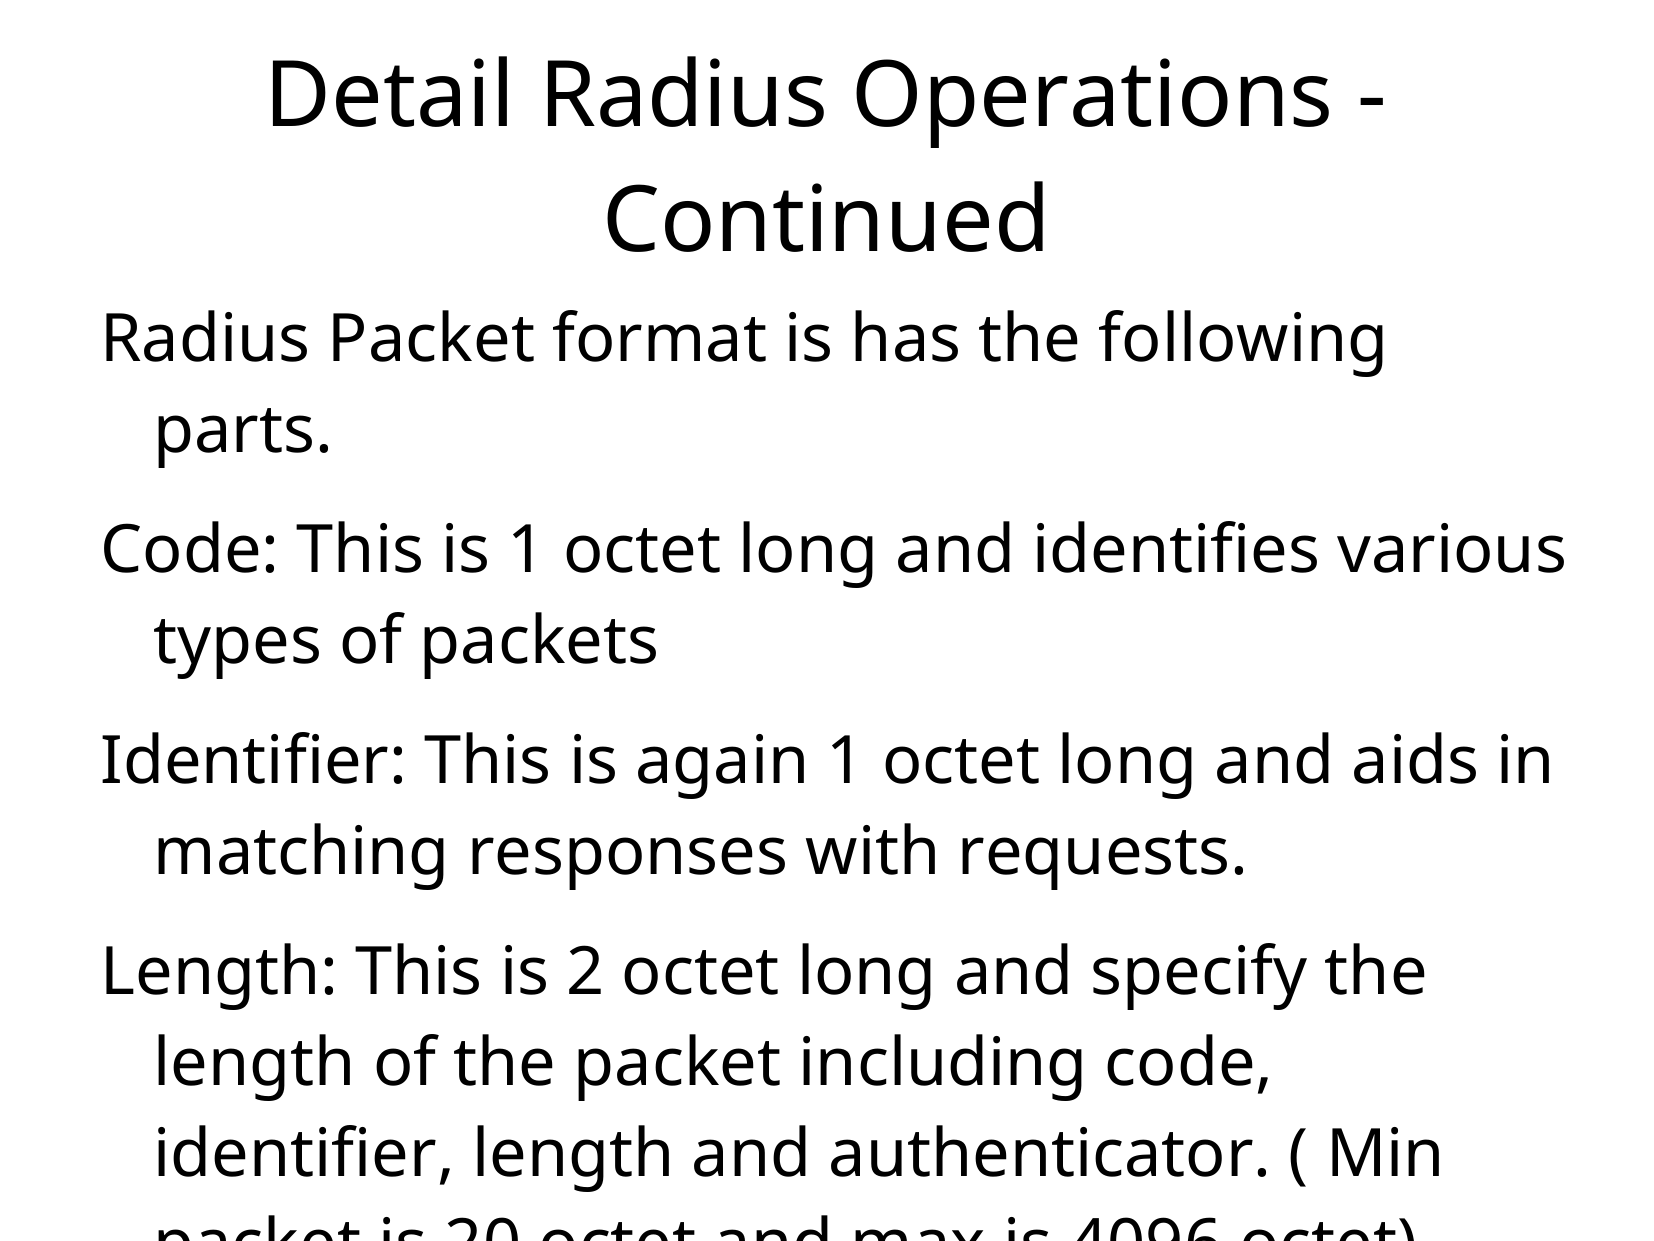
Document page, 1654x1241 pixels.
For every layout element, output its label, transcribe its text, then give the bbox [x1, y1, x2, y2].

title Detail Radius Operations - Continued [82, 49, 1571, 257]
list Radius Packet format is has the following parts. Code: This is 1 octet long and identifies various types of packets Identifier: This is again 1 octet long and aids in matching responses with requests. Length: This is 2 octet long and specify the length of the packet including code, identifier, length and authenticator. ( Min packet is 20 octet and max is 4096 octet). Authenticator: This is 16 octet long and filled up in case of some request and responses. [82, 290, 1571, 1223]
